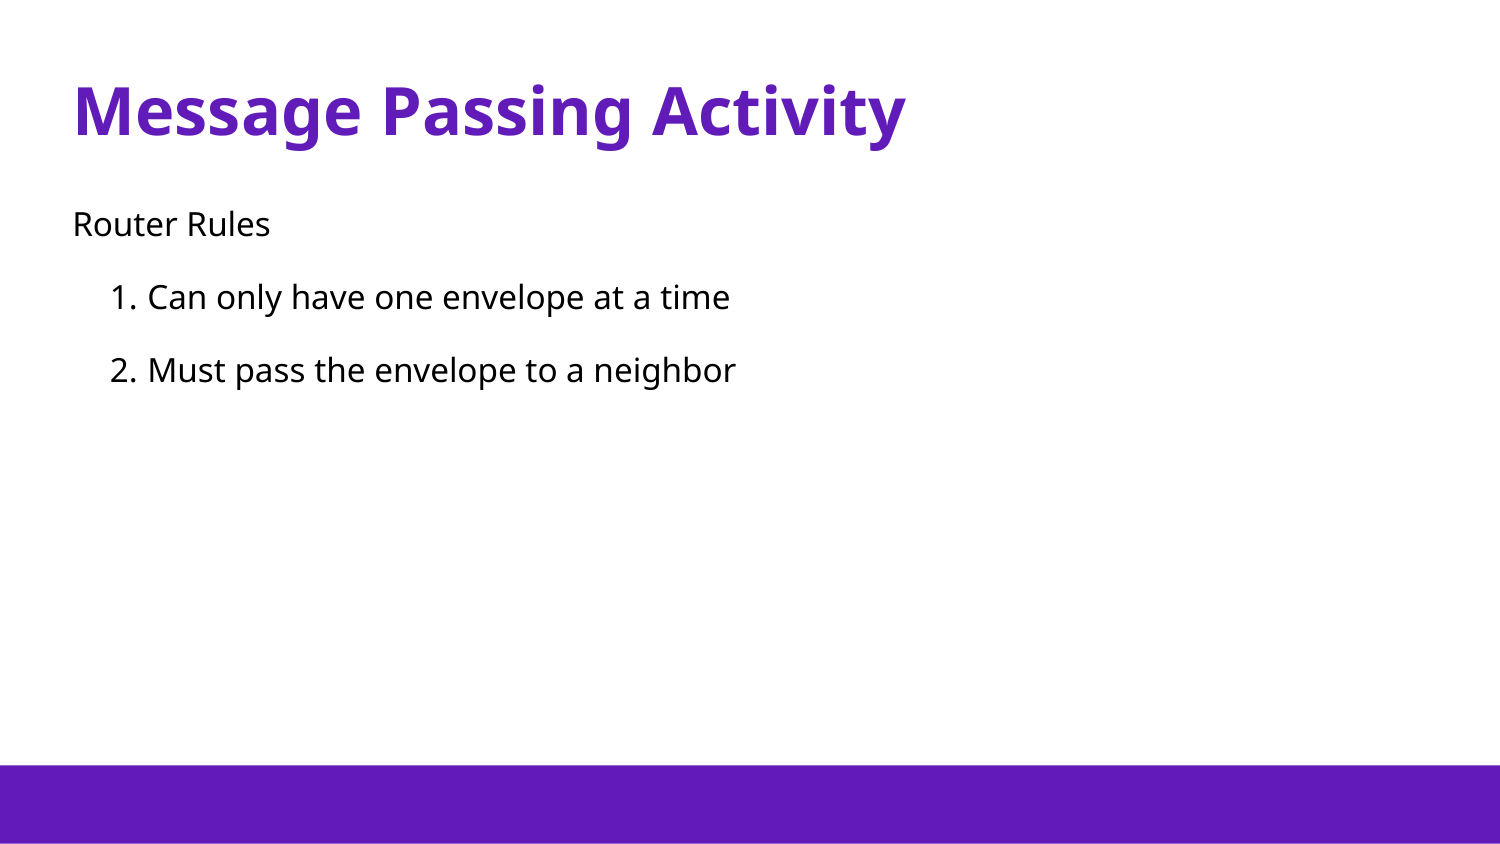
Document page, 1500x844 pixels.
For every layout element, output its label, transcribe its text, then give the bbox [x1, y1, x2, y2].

list Router Rules Can only have one envelope at a time Must pass the envelope to a neighbor [57, 188, 1273, 709]
title Message Passing Activity [57, 54, 1273, 164]
